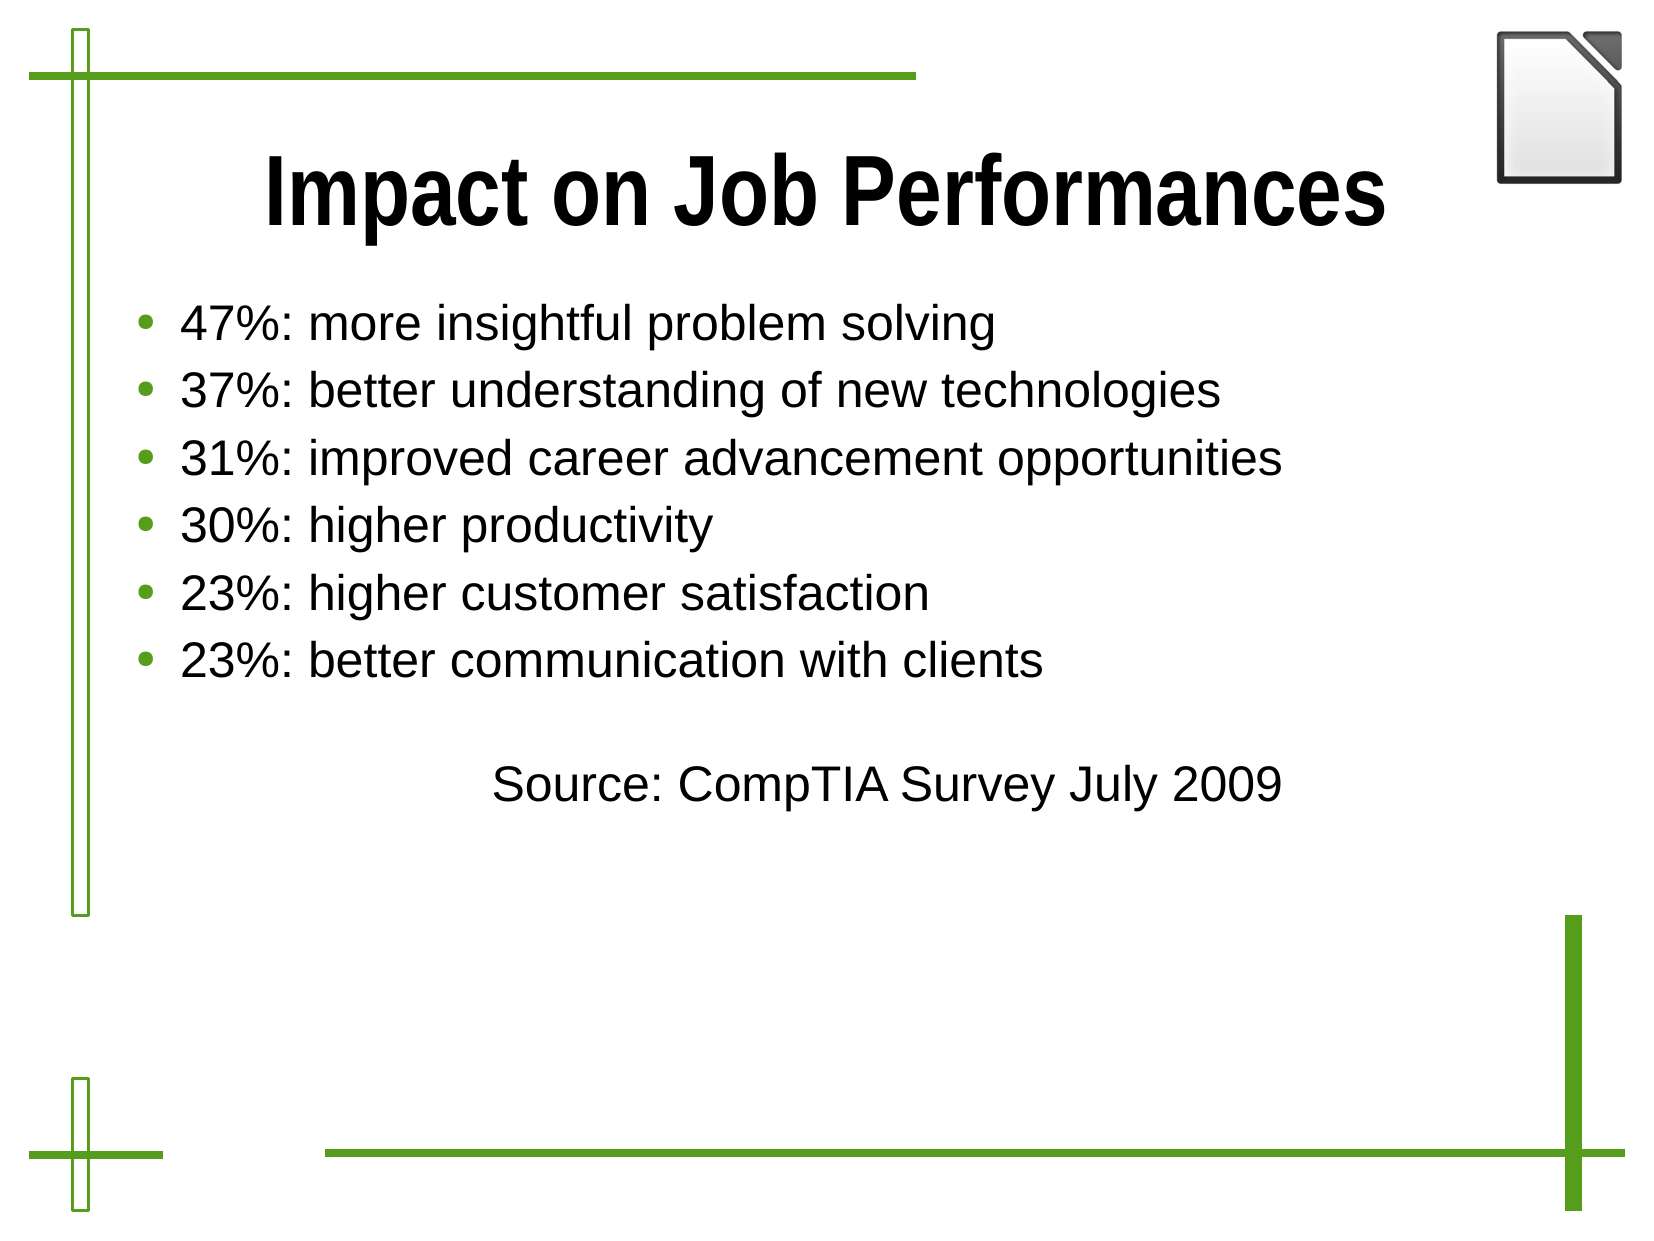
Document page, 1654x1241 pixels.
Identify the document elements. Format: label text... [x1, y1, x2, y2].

list 47%: more insightful problem solving 37%: better understanding of new technologies 31%: improved career advancement opportunities 30%: higher productivity 23%: higher customer satisfaction 23%: better communication with clients Source: CompTIA Survey July 2009 [118, 295, 1536, 1123]
title Impact on Job Performances [118, 118, 1536, 260]
picture [1494, 29, 1624, 186]
